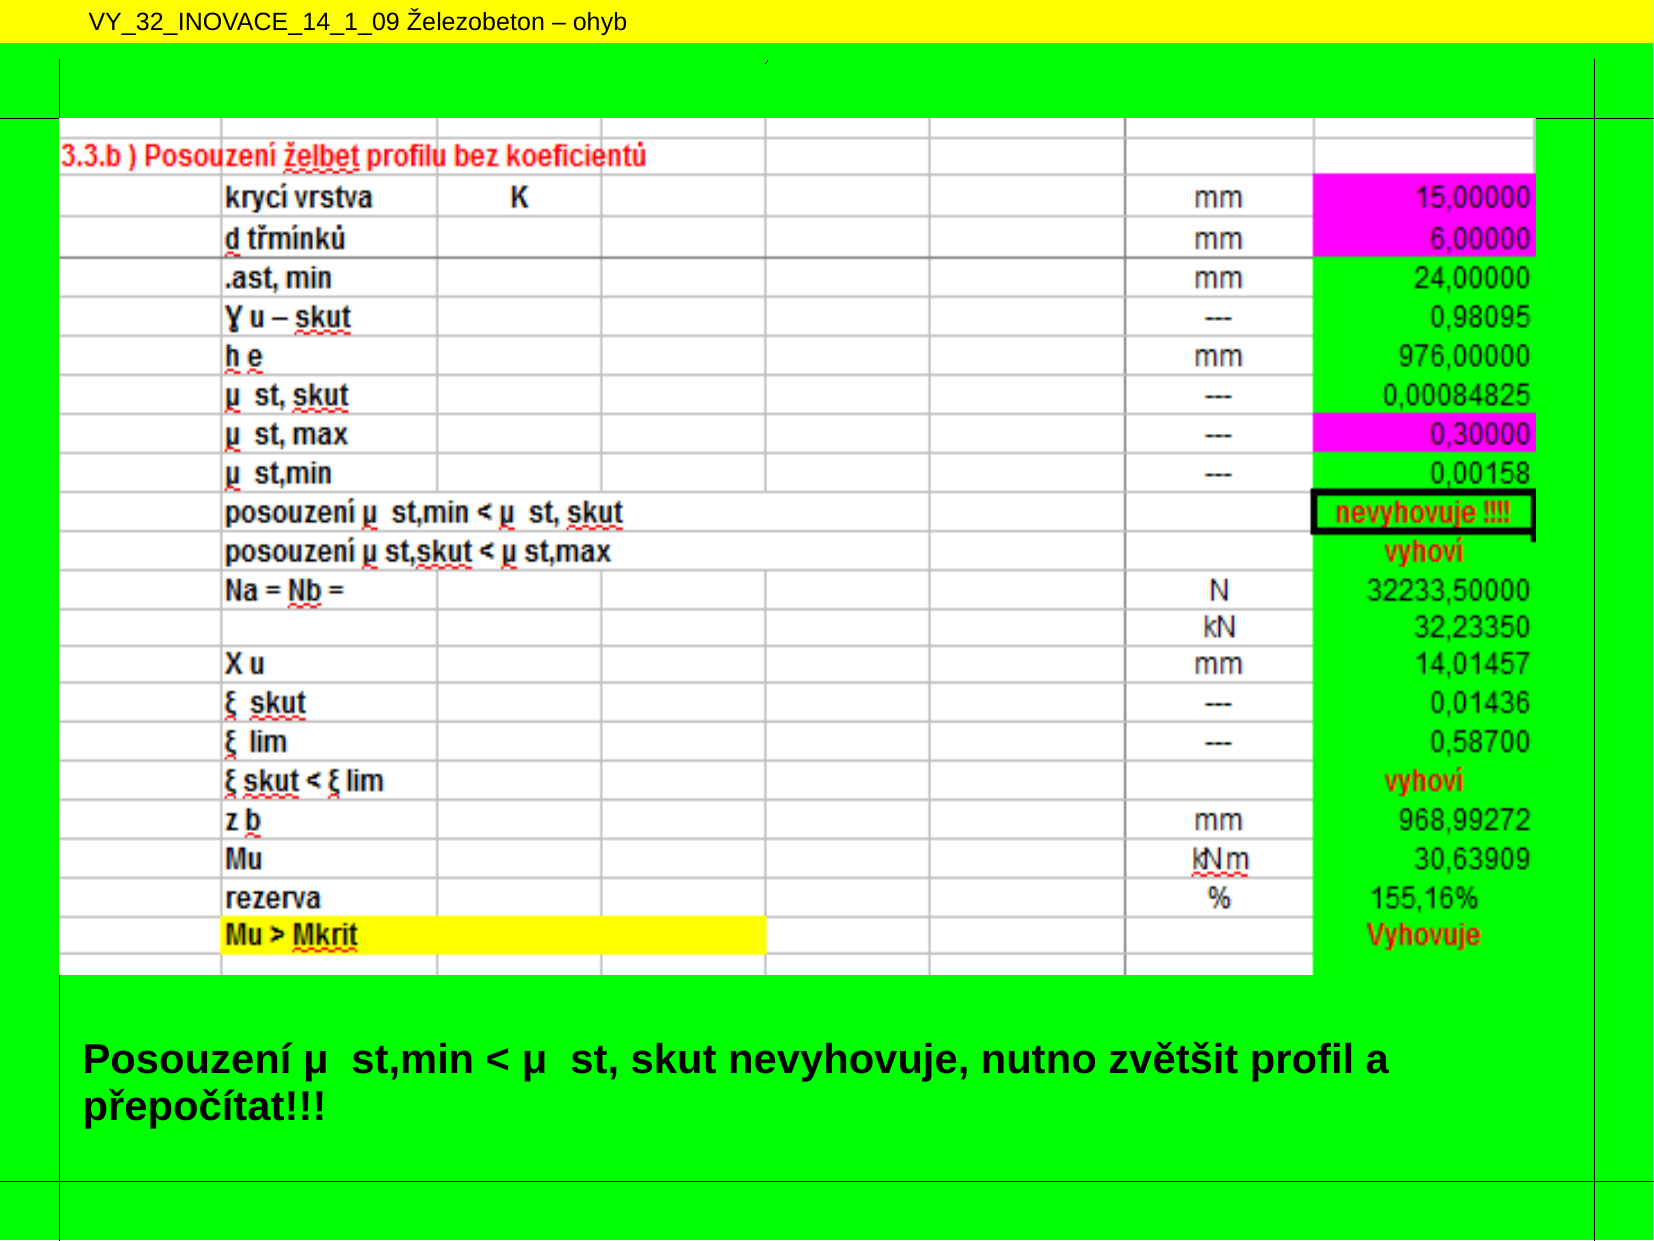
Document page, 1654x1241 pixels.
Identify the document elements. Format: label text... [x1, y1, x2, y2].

text_box Posouzení μ st,min < μ st, skut nevyhovuje, nutno zvětšit profil a přepočítat!!! [68, 1028, 1565, 1152]
picture [59, 118, 1536, 975]
text_box VY_32_INOVACE_14_1_09 Železobeton – ohyb [0, 0, 1654, 43]
